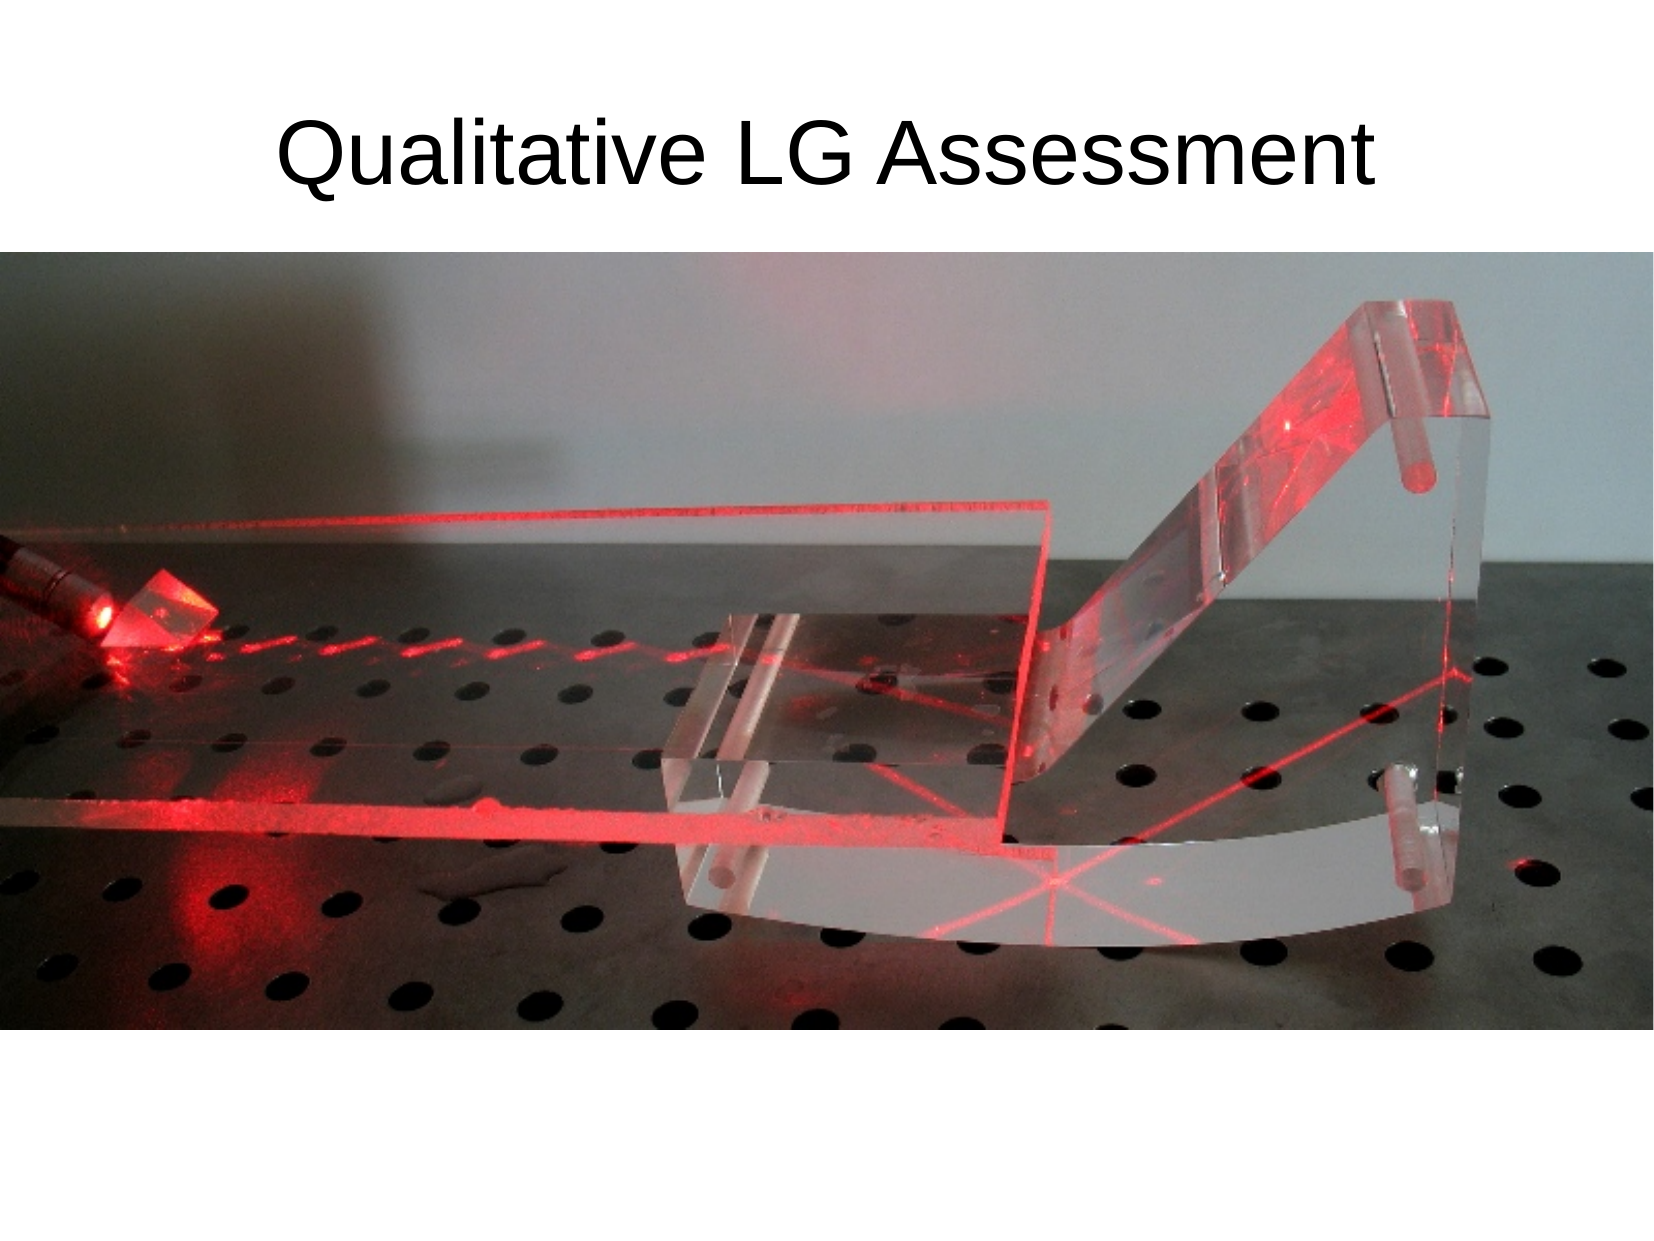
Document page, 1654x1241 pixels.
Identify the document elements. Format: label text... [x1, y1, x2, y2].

picture [0, 252, 1654, 1030]
title Qualitative LG Assessment [82, 56, 1571, 250]
